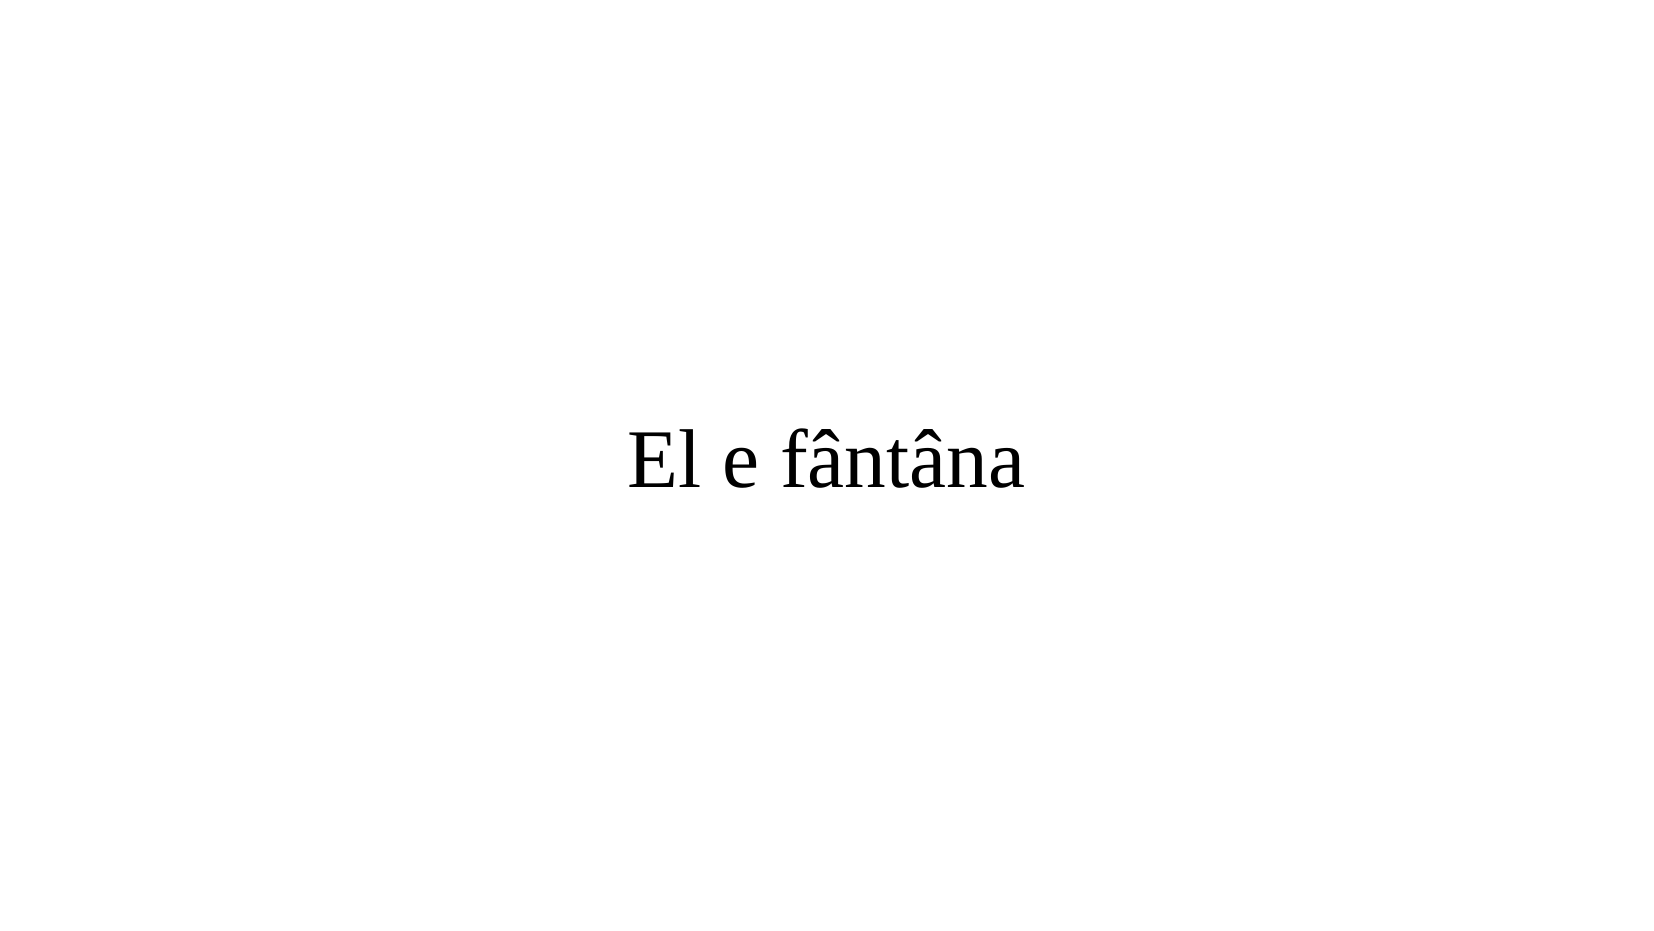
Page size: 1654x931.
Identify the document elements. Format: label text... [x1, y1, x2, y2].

subtitle El e fântâna [0, 396, 1654, 505]
